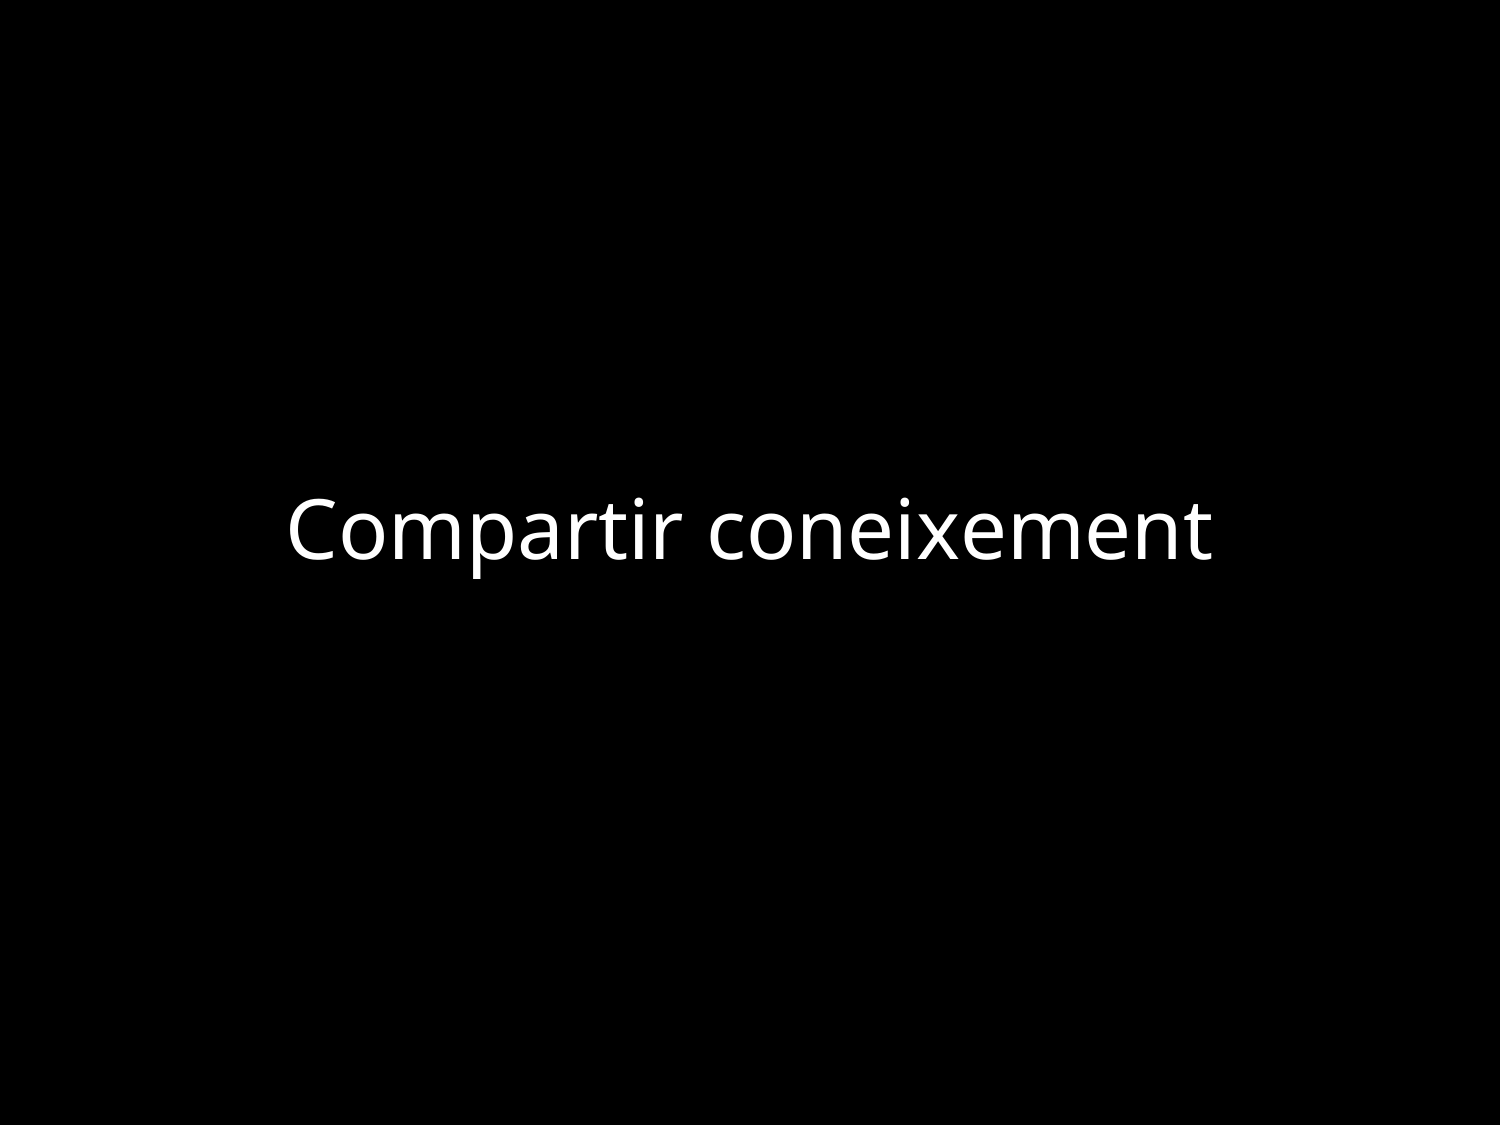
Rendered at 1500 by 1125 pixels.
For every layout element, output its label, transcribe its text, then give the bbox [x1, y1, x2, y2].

title Compartir coneixement [112, 349, 1388, 591]
